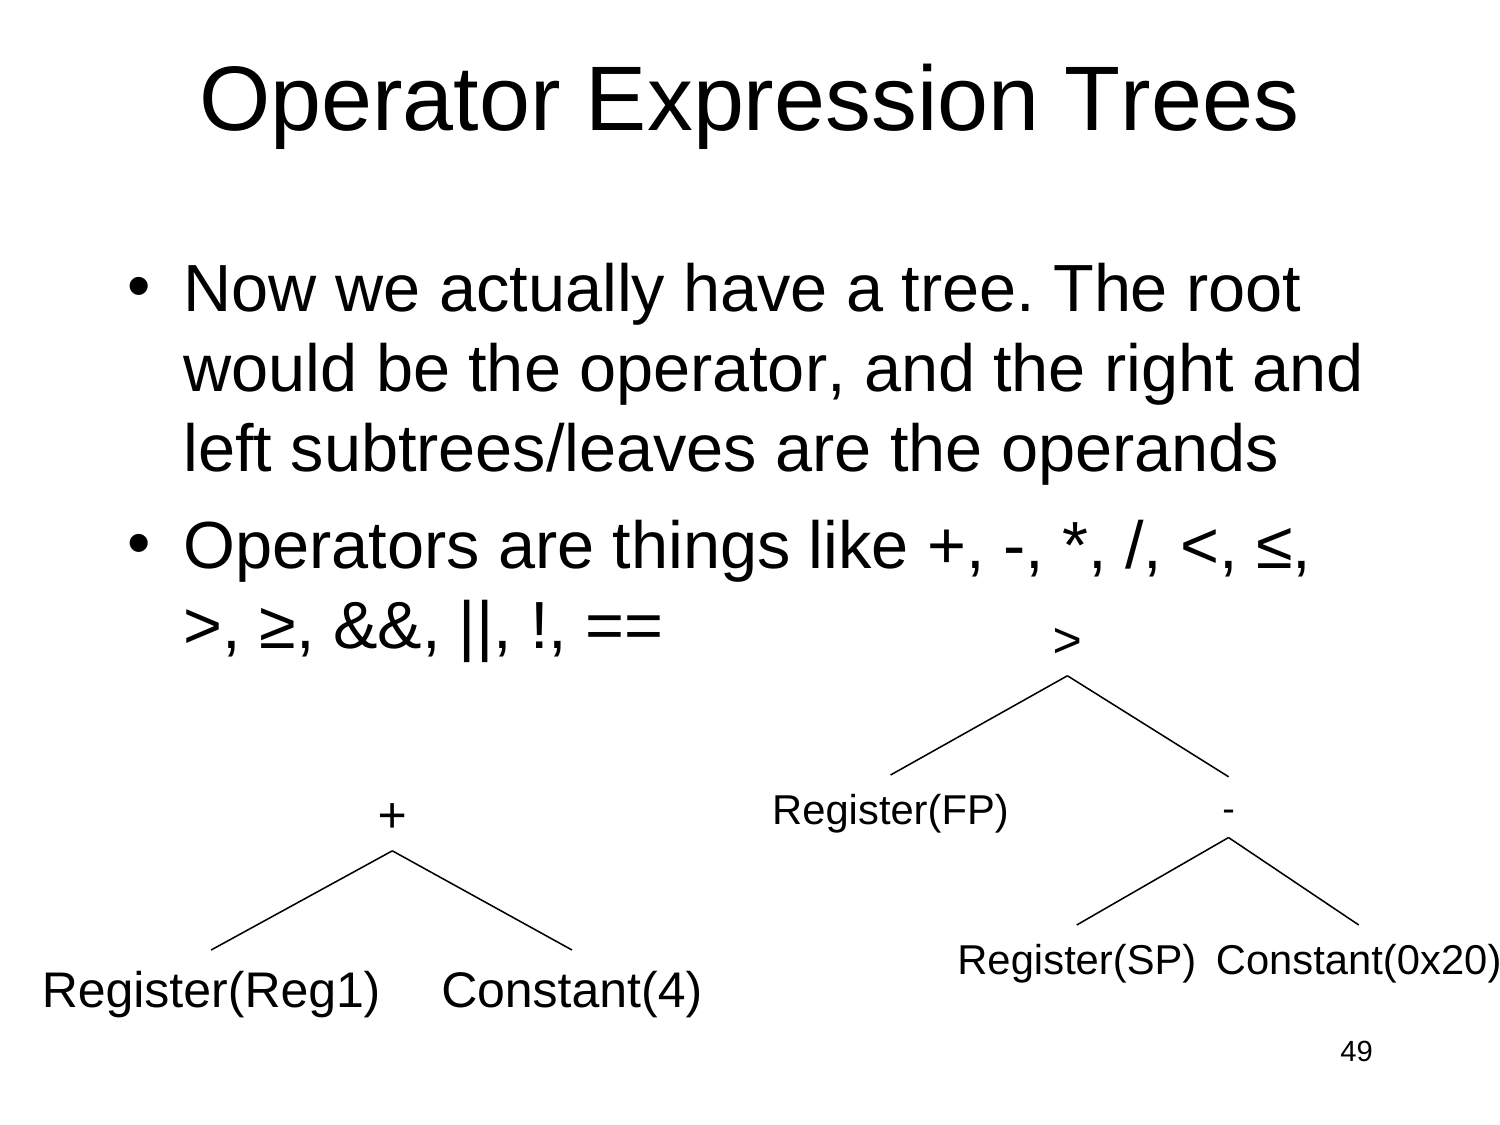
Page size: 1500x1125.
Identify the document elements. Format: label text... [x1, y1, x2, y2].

text_box Constant(4) [426, 949, 718, 1026]
text_box - [1207, 776, 1250, 838]
title Operator Expression Trees [0, 0, 1500, 188]
text_box Register(Reg1) [27, 949, 396, 1026]
text_box > [1037, 599, 1097, 676]
list Now we actually have a tree. The root would be the operator, and the right and left subtrees/leaves are the operands Operators are things like +, -, *, /, <, ≤, >, ≥, &&, ||, !, == [112, 237, 1388, 688]
text_box Constant(0x20) [1201, 924, 1500, 991]
text_box + [362, 774, 422, 851]
text_box Register(SP) [942, 924, 1201, 991]
text_box Register(FP) [757, 774, 1024, 841]
text_box <number> [1074, 1025, 1388, 1101]
